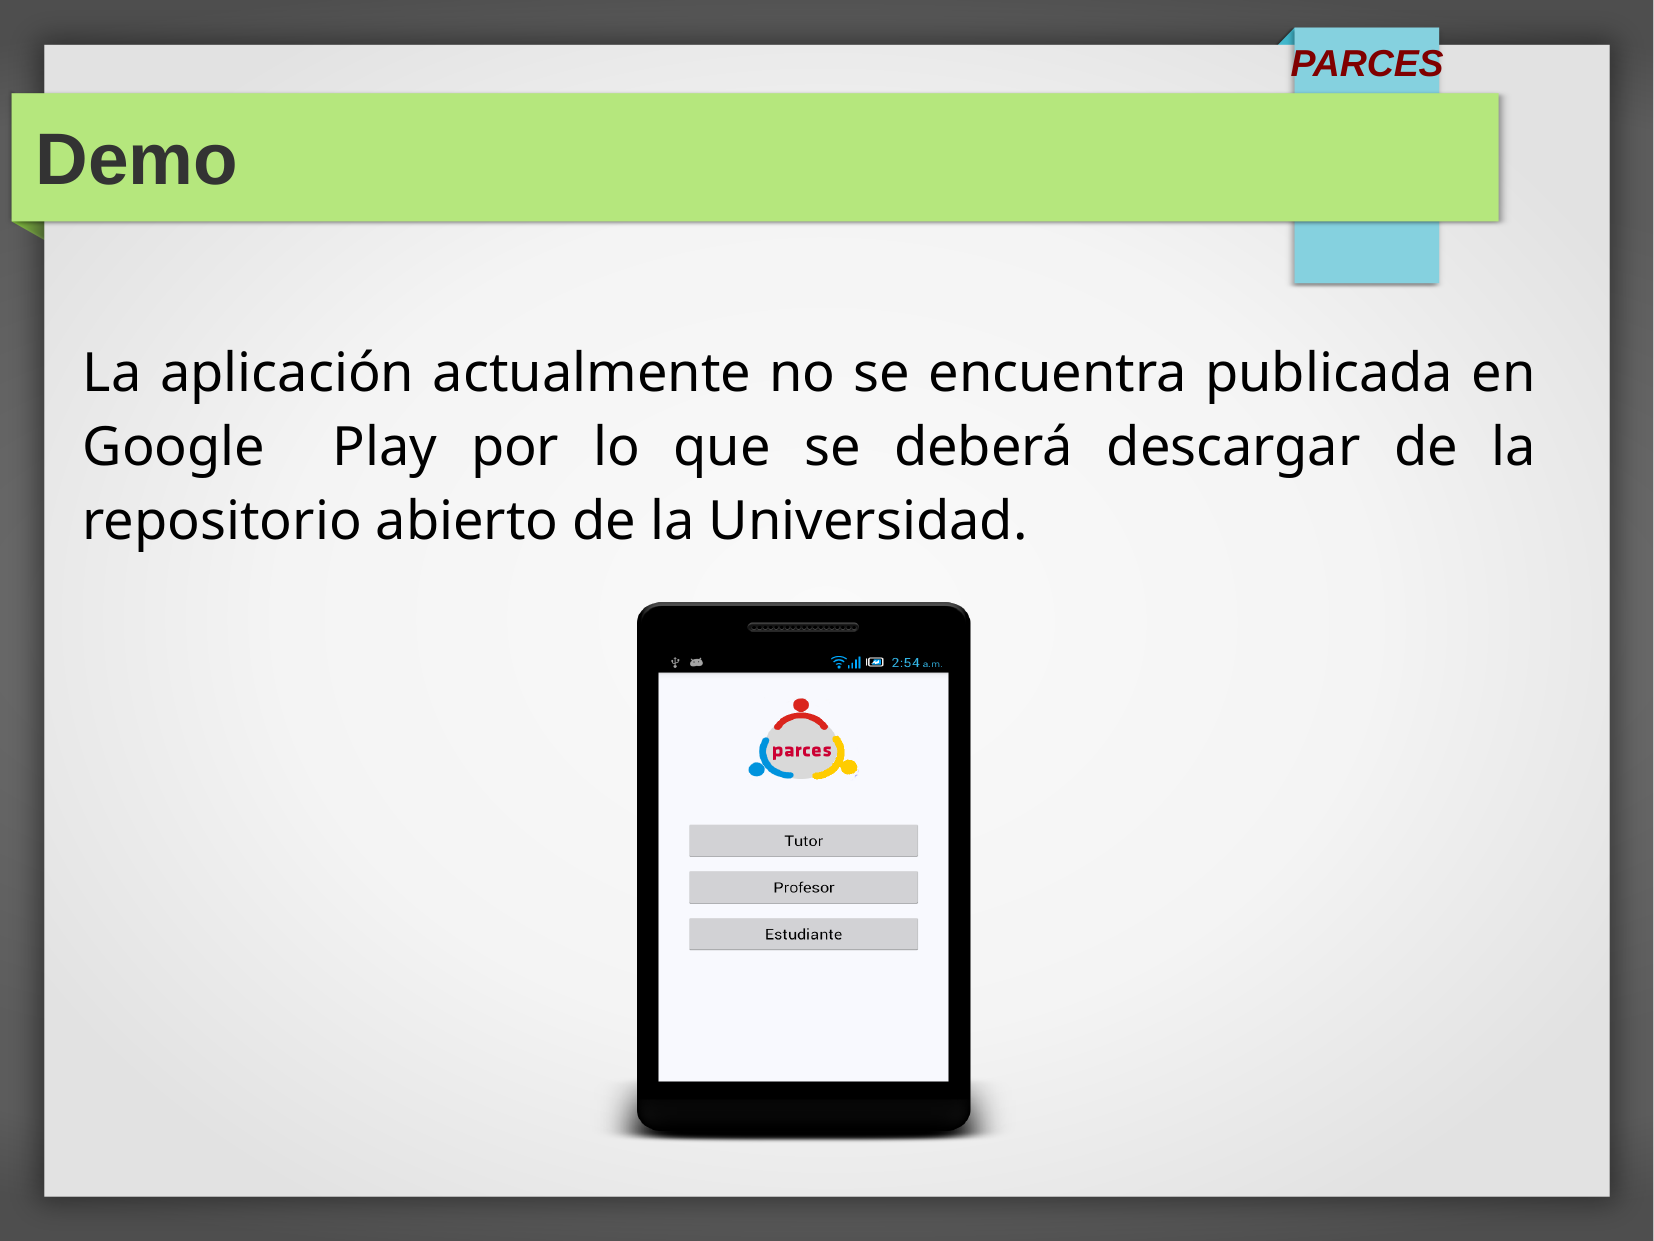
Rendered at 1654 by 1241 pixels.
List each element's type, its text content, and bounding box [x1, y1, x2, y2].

text_box PARCES [1275, 35, 1459, 94]
title Demo [35, 106, 1501, 213]
picture [0, 0, 1654, 1241]
subtitle La aplicación actualmente no se encuentra publicada en Google Play por lo que se deberá descargar de la repositorio abierto de la Universidad. [82, 339, 1538, 1068]
text_box [810, 598, 841, 602]
